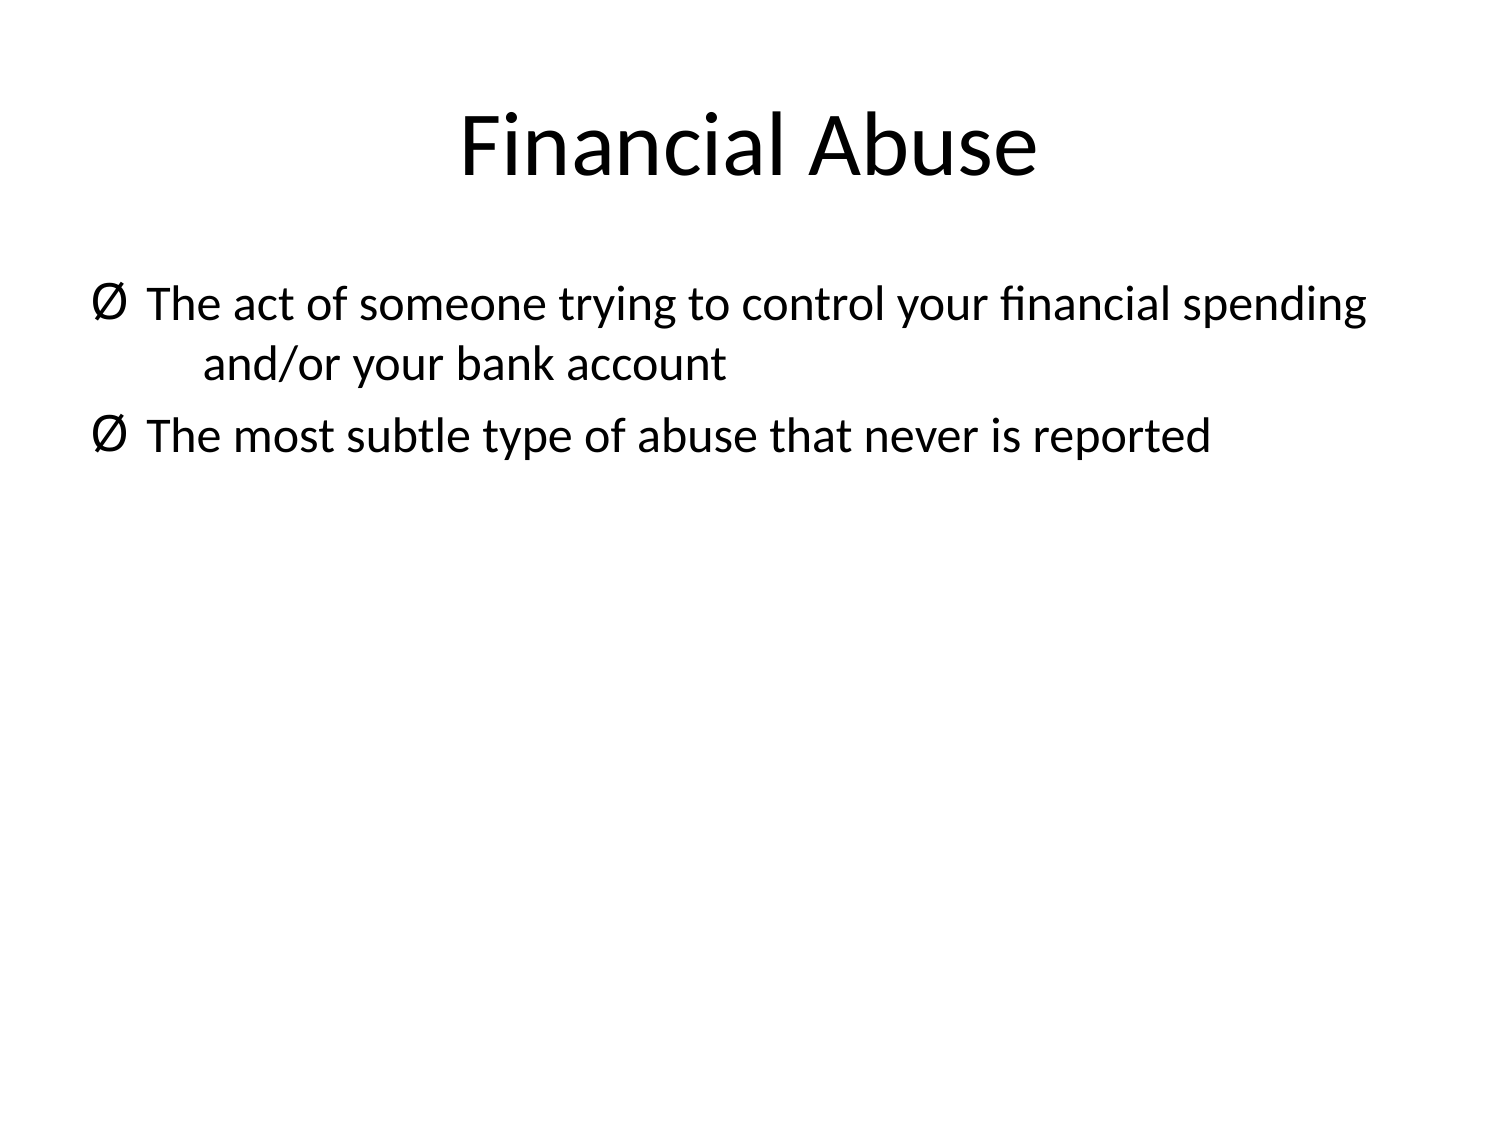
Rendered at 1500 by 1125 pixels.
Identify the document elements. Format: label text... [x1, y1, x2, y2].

title Financial Abuse [75, 45, 1426, 233]
list The act of someone trying to control your financial spending and/or your bank account The most subtle type of abuse that never is reported [75, 262, 1426, 1005]
